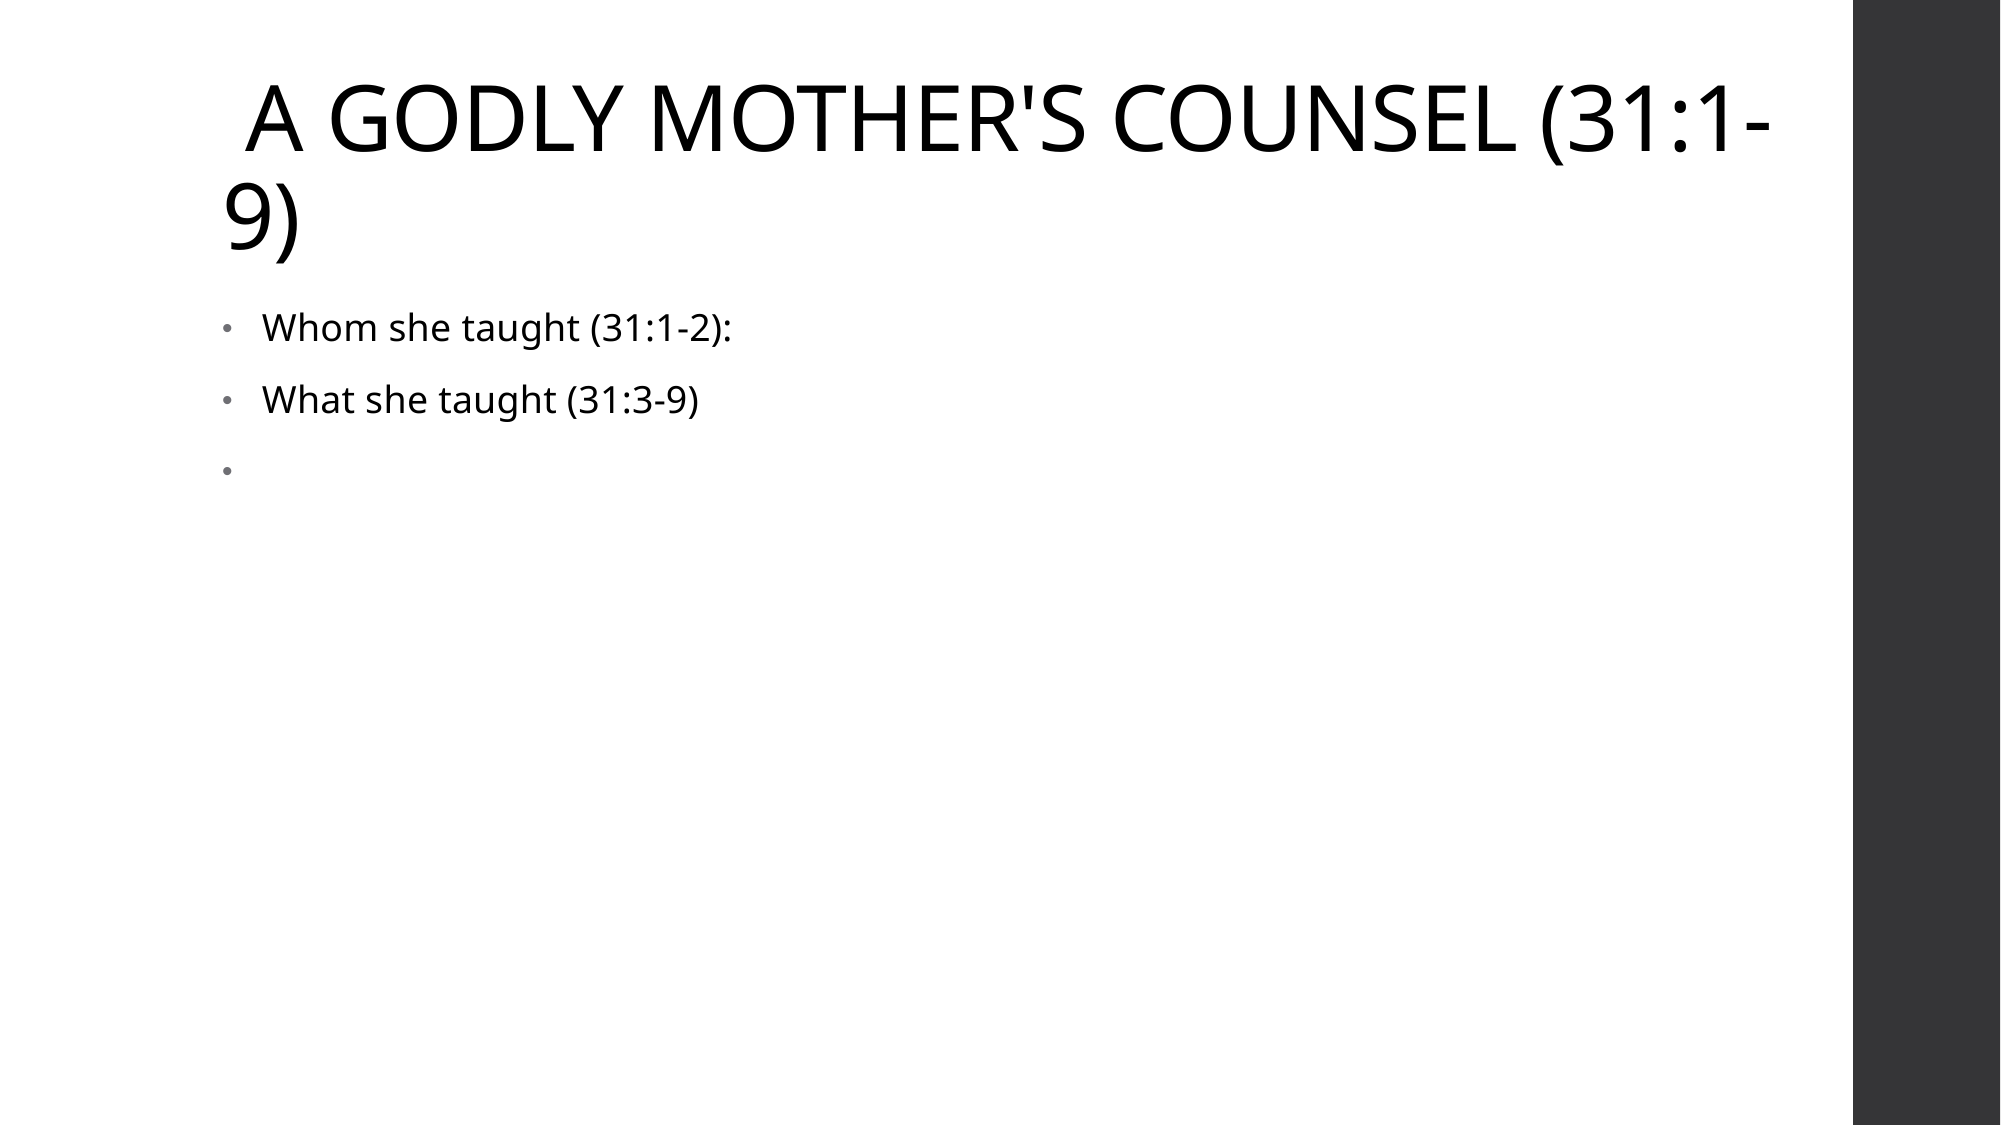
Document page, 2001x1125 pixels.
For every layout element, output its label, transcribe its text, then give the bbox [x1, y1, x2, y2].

list Whom she taught (31:1-2): What she taught (31:3-9) [206, 299, 1617, 1014]
title A GODLY MOTHER'S COUNSEL (31:1-9) [206, 60, 1797, 278]
